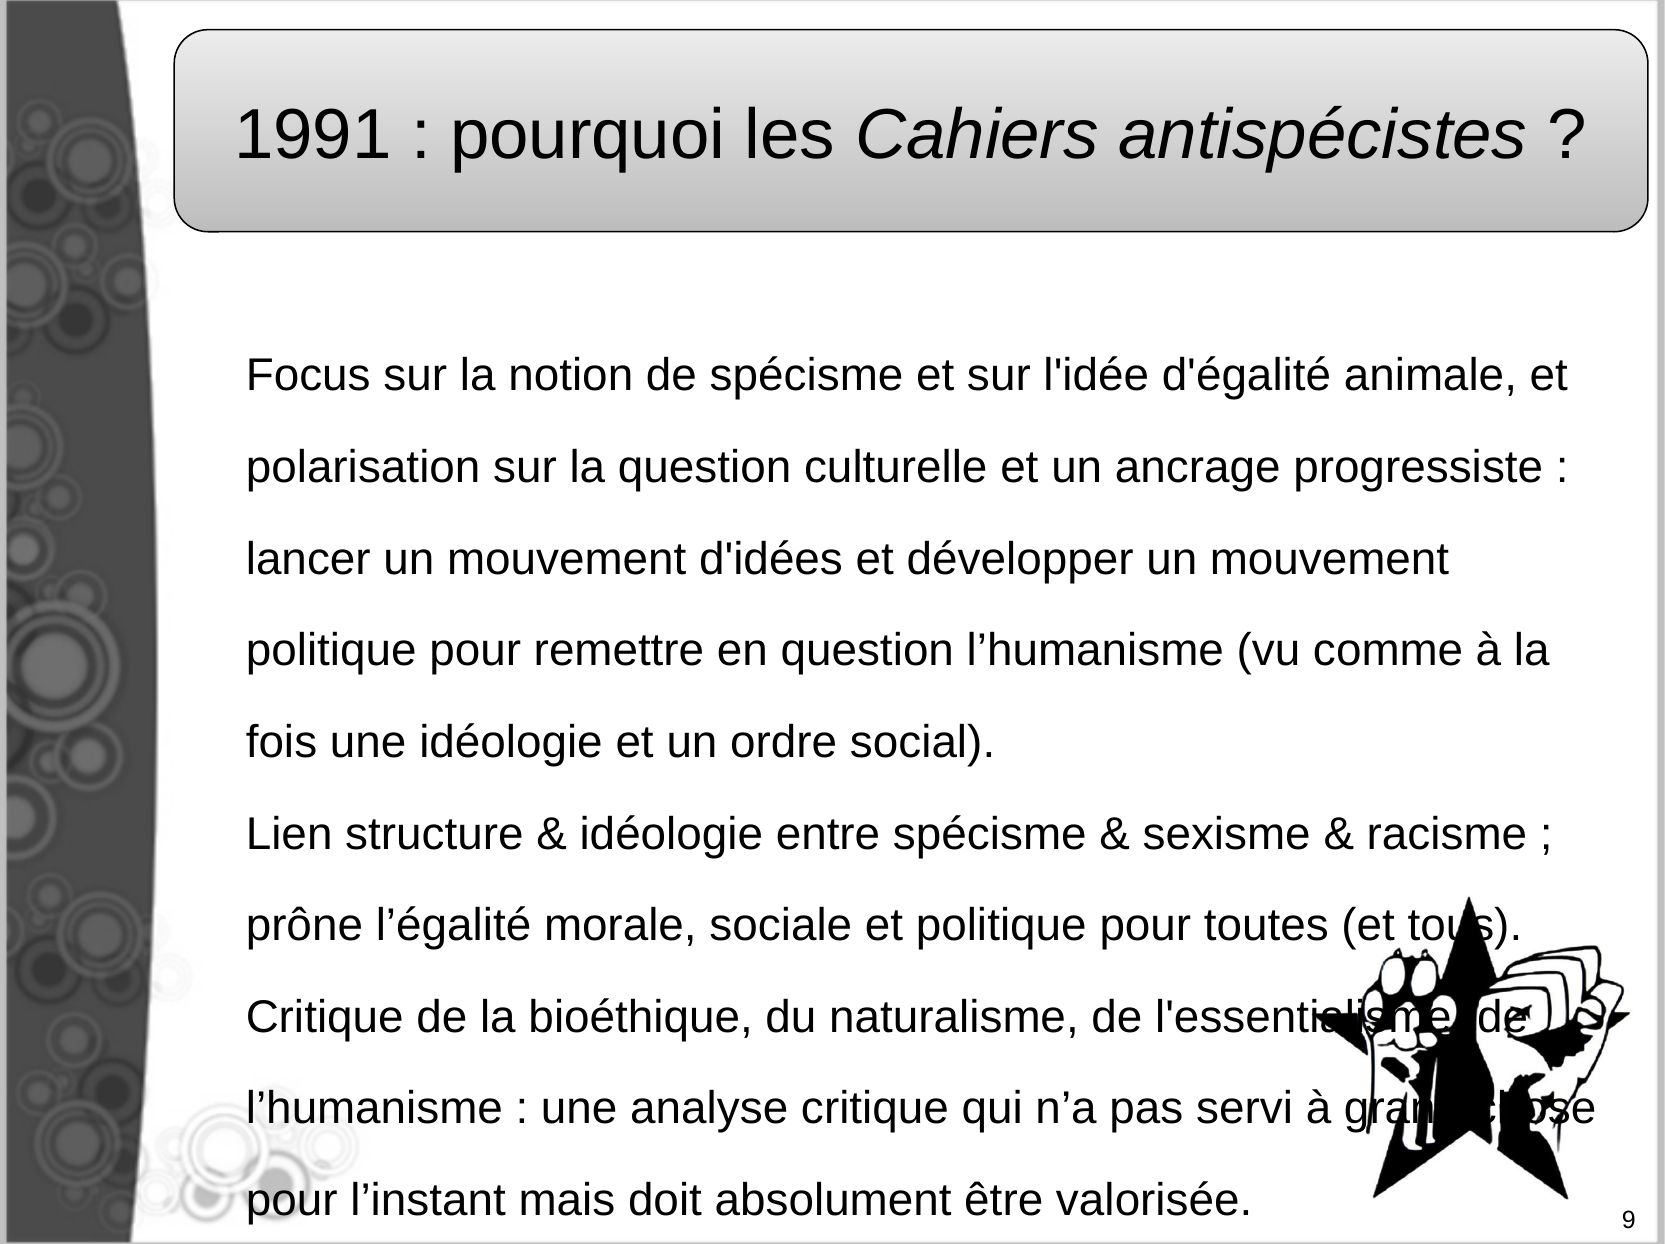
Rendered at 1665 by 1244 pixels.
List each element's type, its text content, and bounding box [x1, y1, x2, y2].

text_box 1991 : pourquoi les Cahiers antispécistes ? [183, 67, 1639, 193]
picture [3, 0, 1662, 1244]
text_box 9 [1297, 1195, 1645, 1242]
text_box Focus sur la notion de spécisme et sur l'idée d'égalité animale, et polarisation sur la question culturelle et un ancrage progressiste : lancer un mouvement d'idées et développer un mouvement politique pour remettre en question l’humanisme (vu comme à la fois une idéologie et un ordre social). Lien structure & idéologie entre spécisme & sexisme & racisme ; prône l’égalité morale, sociale et politique pour toutes (et tous). Critique de la bioéthique, du naturalisme, de l'essentialisme, de l’humanisme : une analyse critique qui n’a pas servi à grand chose pour l’instant mais doit absolument être valorisée. Tentative de toucher les milieux universitaires ou intellectuels : ratée ! (mais Théodore Monod, Françoise Armengaud, Jacques Derrida sont abonnés ou connaissent) [237, 300, 1625, 1244]
text_box [174, 29, 1648, 232]
